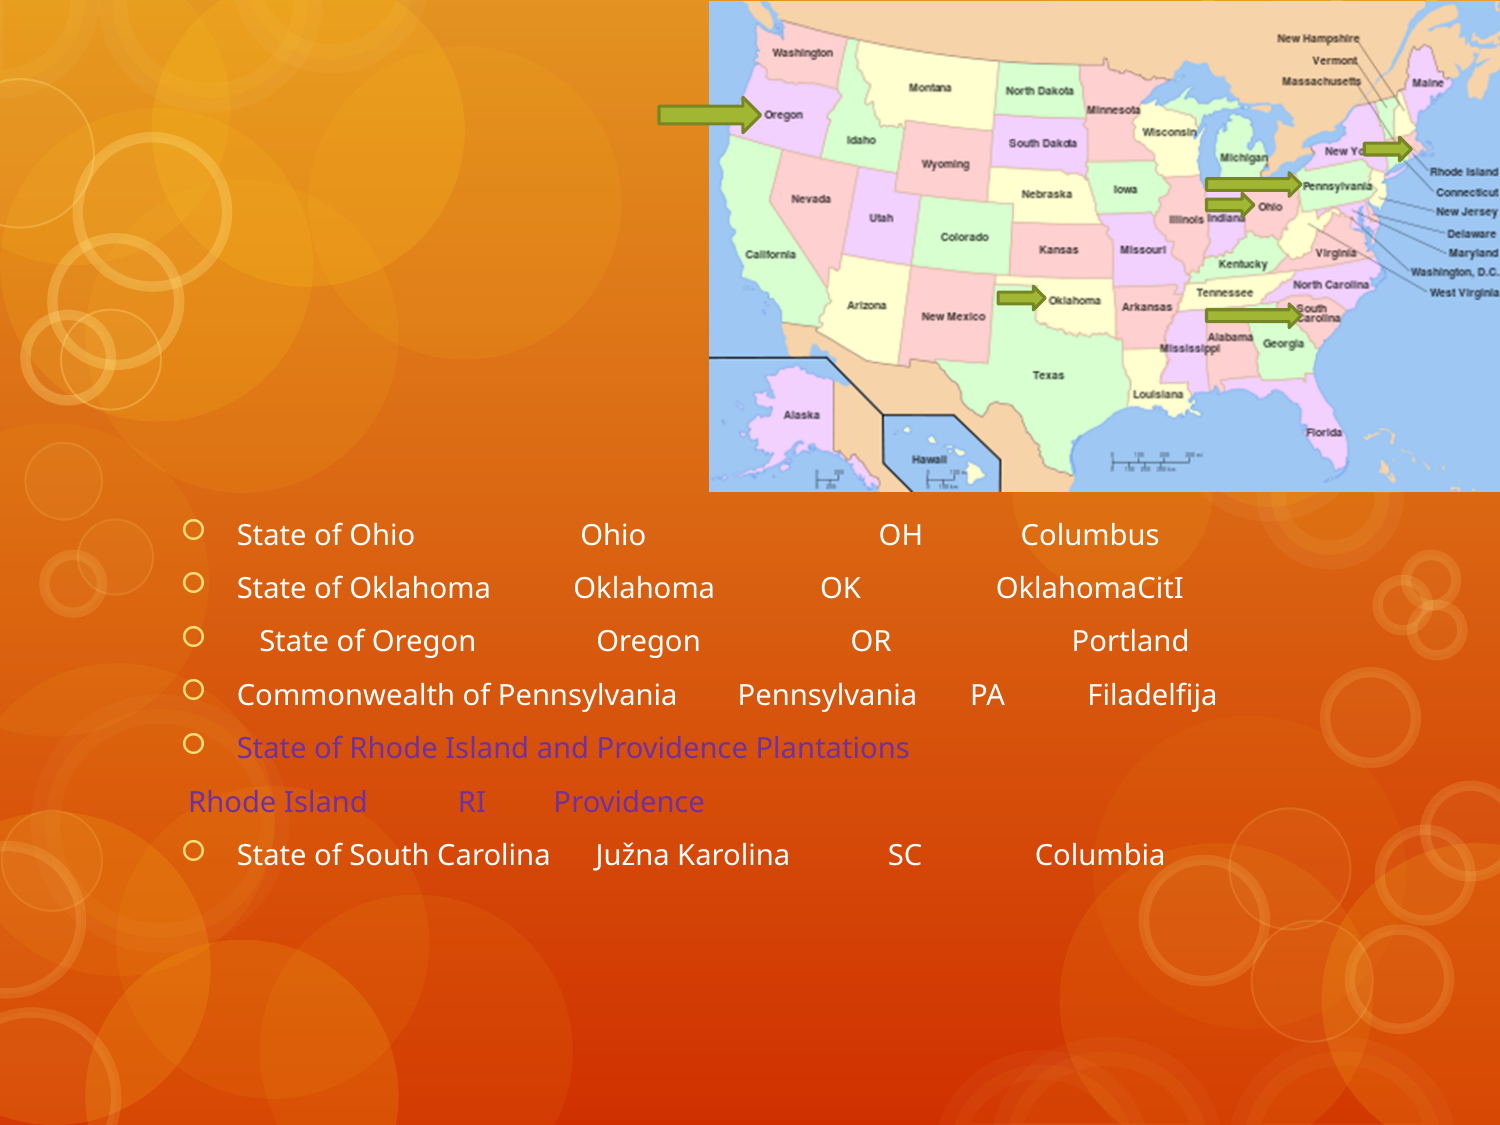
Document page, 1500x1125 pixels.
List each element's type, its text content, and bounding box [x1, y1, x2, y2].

text_box [1206, 172, 1302, 197]
text_box [998, 286, 1046, 310]
list State of Ohio Ohio OH Columbus State of Oklahoma Oklahoma OK OklahomaCitI State of Oregon Oregon OR Portland Commonwealth of Pennsylvania Pennsylvania PA Filadelfija State of Rhode Island and Providence Plantations Rhode Island RI Providence State of South Carolina Južna Karolina SC Columbia [165, 479, 1306, 962]
text_box [659, 97, 761, 133]
picture [709, 1, 1500, 492]
text_box [1364, 137, 1412, 161]
text_box [1206, 303, 1302, 328]
text_box [1206, 193, 1254, 217]
